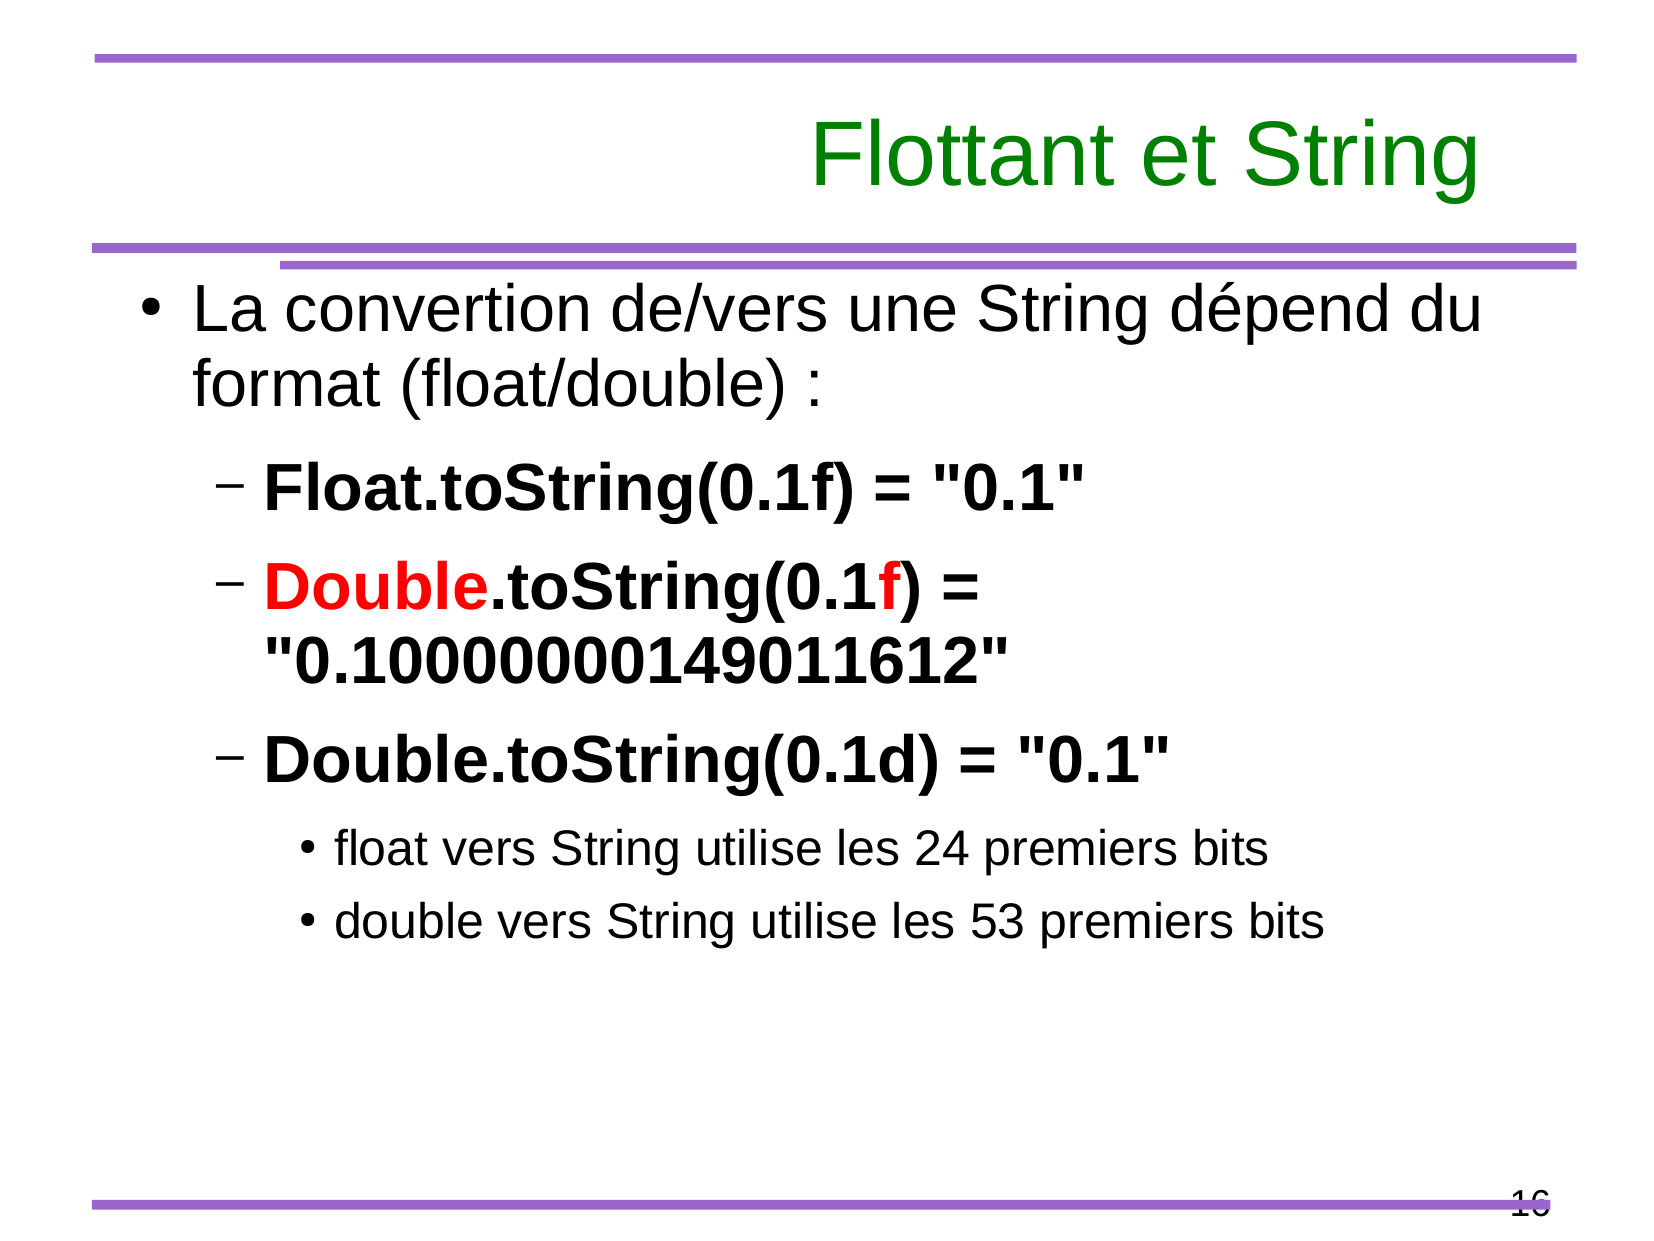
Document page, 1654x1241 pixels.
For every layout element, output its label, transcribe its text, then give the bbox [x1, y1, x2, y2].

list La convertion de/vers une String dépend du format (float/double) : Float.toString(0.1f) = "0.1" Double.toString(0.1f) = "0.10000000149011612" Double.toString(0.1d) = "0.1" float vers String utilise les 24 premiers bits double vers String utilise les 53 premiers bits [121, 271, 1534, 1053]
title Flottant et String [121, 49, 1534, 257]
